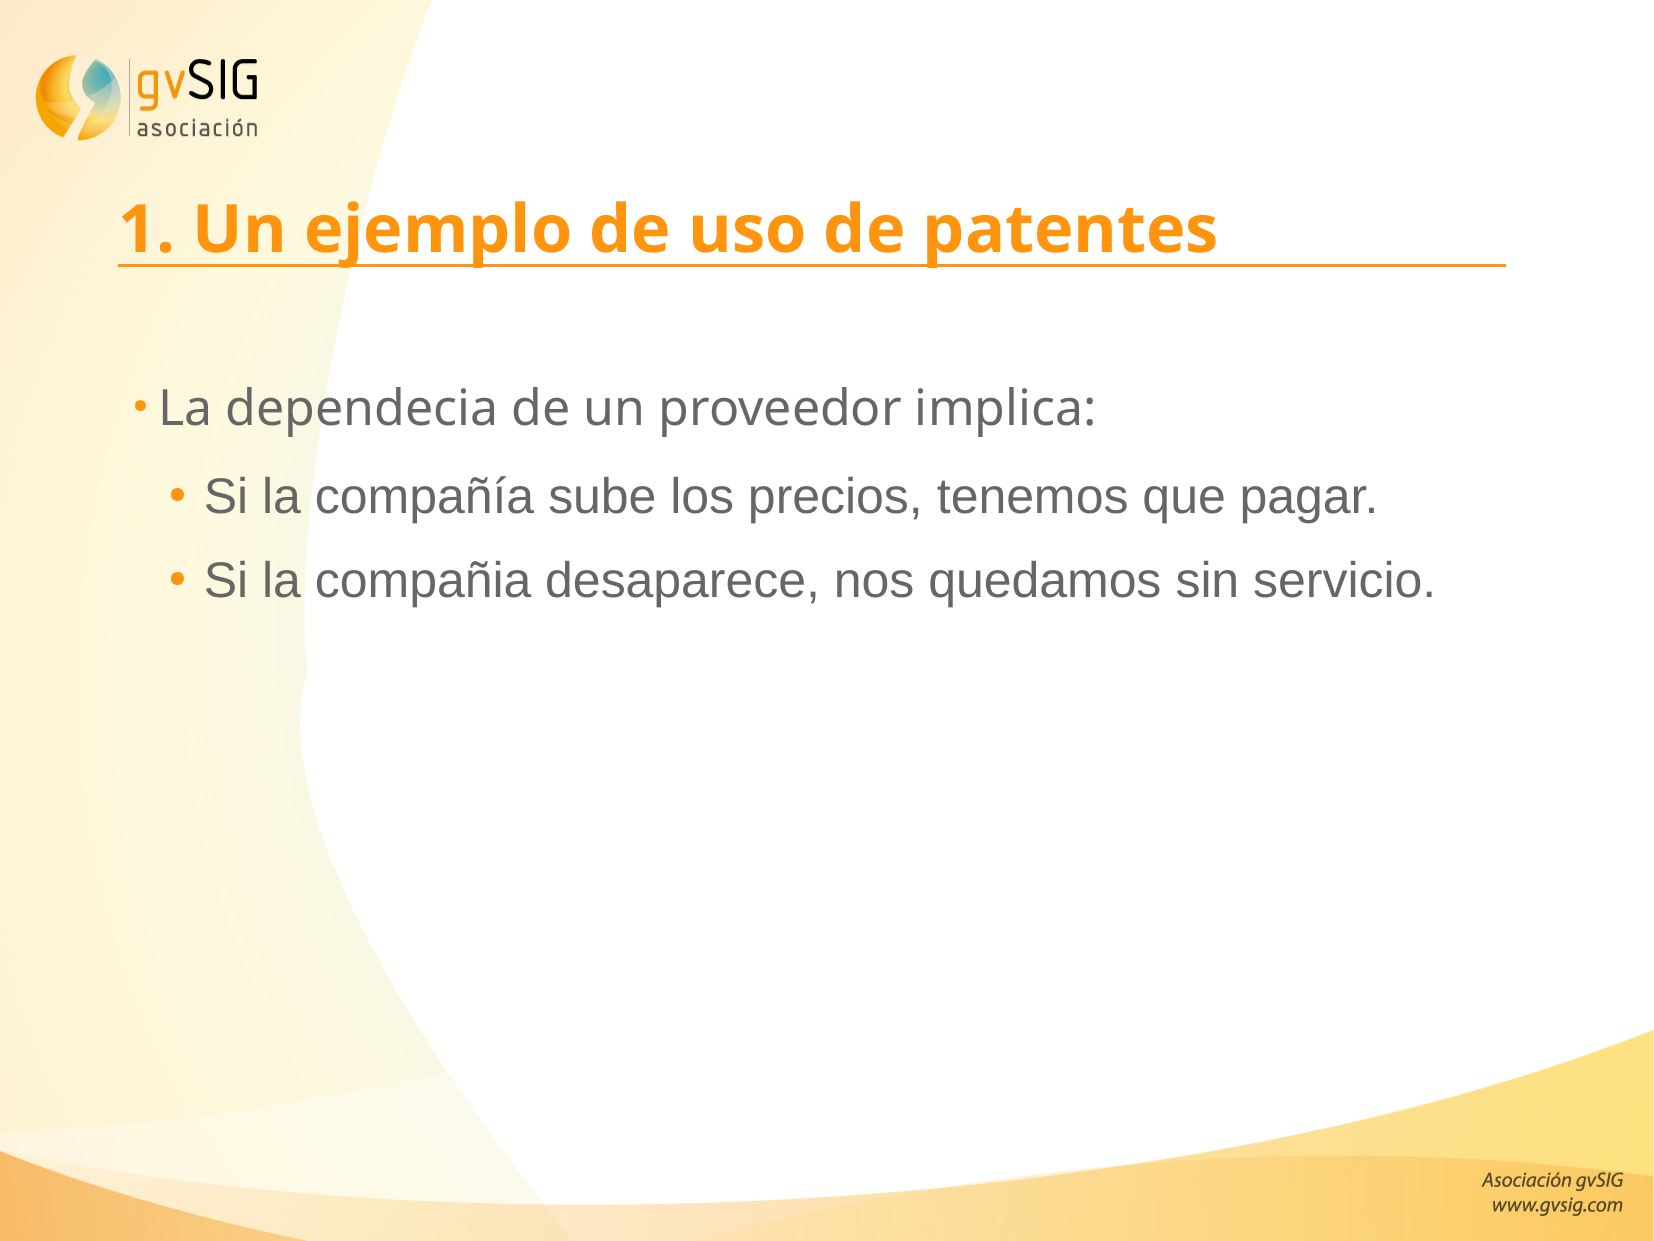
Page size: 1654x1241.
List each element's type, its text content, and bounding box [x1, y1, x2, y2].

picture [0, 0, 1654, 1241]
title 1. Un ejemplo de uso de patentes [118, 177, 1607, 276]
text_box La dependecia de un proveedor implica: Si la compañía sube los precios, tenemos que pagar. Si la compañia desaparece, nos quedamos sin servicio. [118, 330, 1477, 572]
